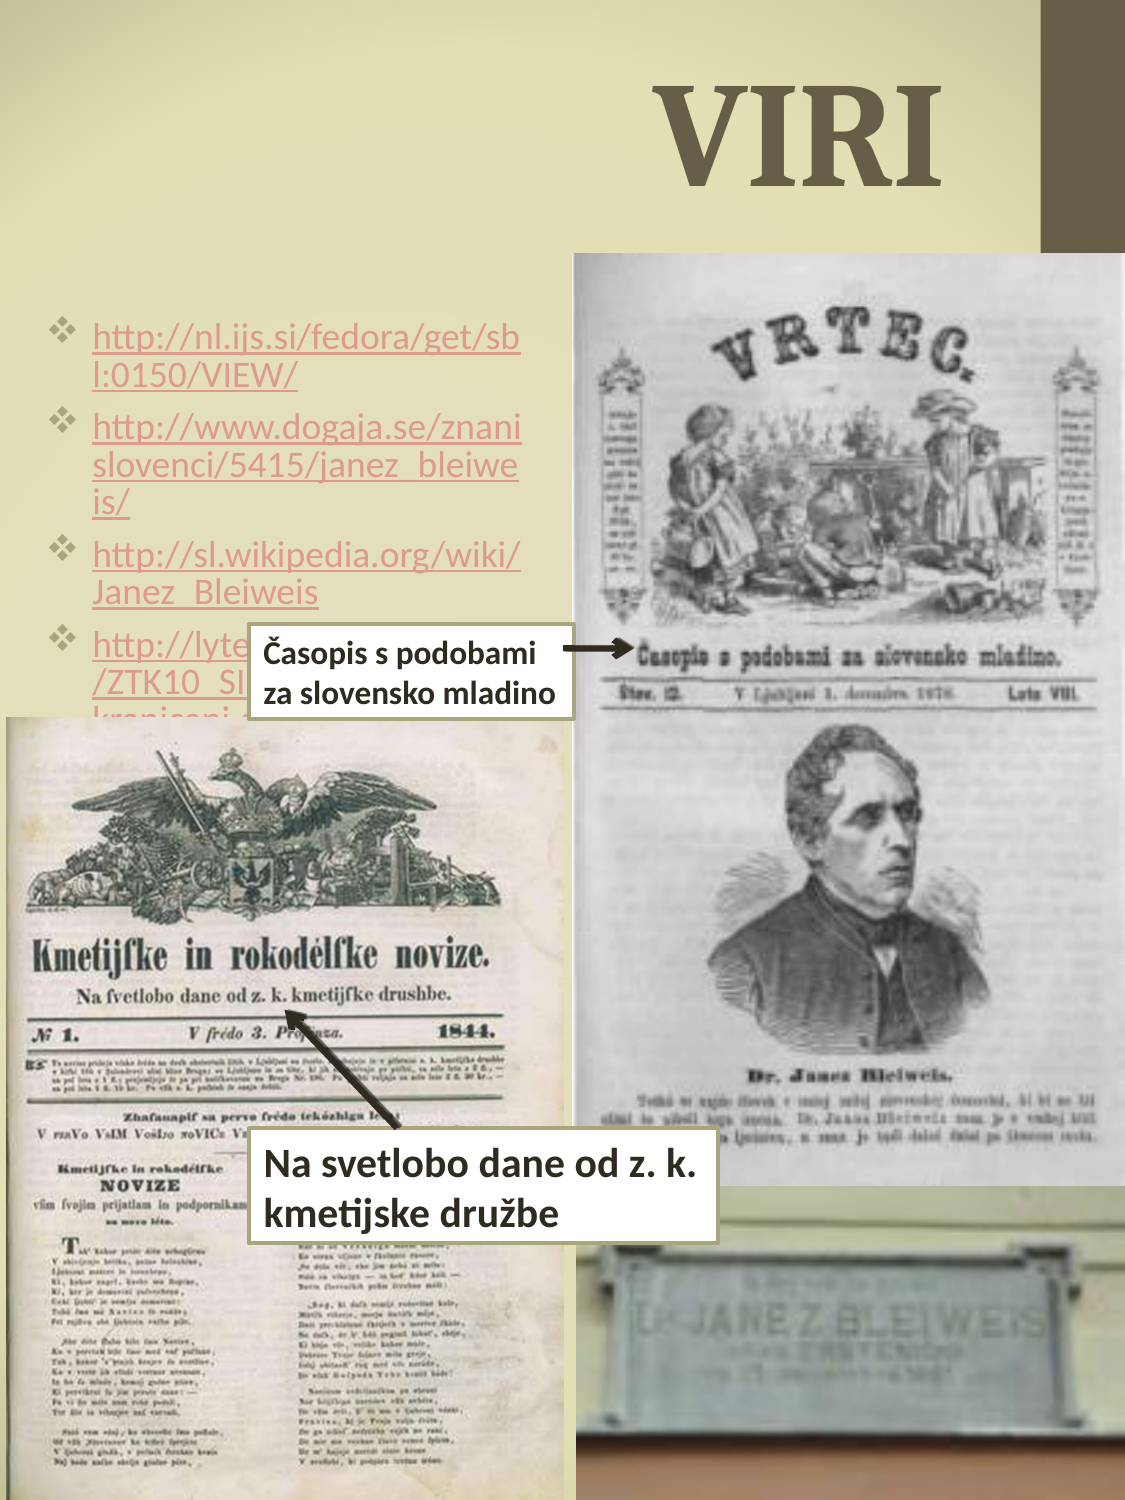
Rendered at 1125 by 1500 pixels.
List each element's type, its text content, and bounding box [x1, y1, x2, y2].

title viri [639, 29, 982, 206]
list http://nl.ijs.si/fedora/get/sbl:0150/VIEW/ http://www.dogaja.se/znanislovenci/5415/janez_bleiweis/ http://sl.wikipedia.org/wiki/Janez_Bleiweis http://lytee.tourism-kranj.si/ZTK10_SI,,o_kranju,znani_kranjcani,dr._janez_bleiweis.htm Zato pa še živimo - Peter Colnar Učbenik [30, 34, 539, 673]
text_box Časopis s podobami za slovensko mladino [248, 624, 575, 719]
picture [0, 0, 1125, 1500]
text_box Na svetlobo dane od z. k. kmetijske družbe [248, 1128, 719, 1244]
